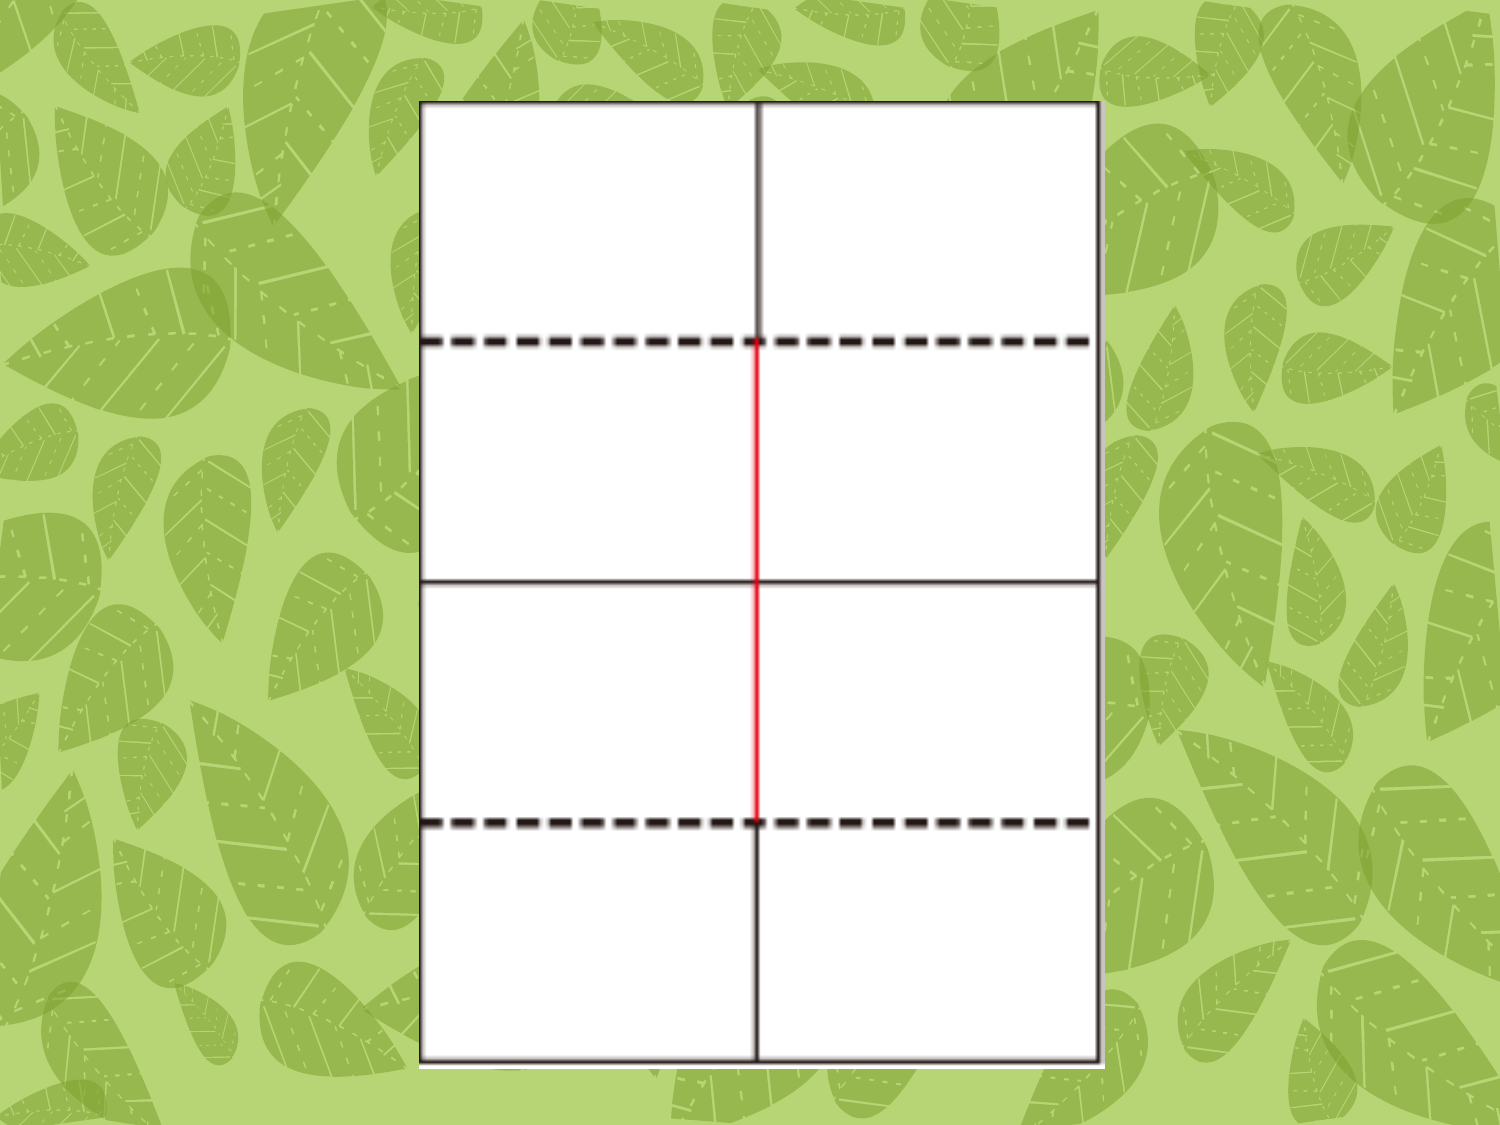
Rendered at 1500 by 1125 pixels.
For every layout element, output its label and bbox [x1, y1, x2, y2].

picture [419, 101, 1105, 1070]
